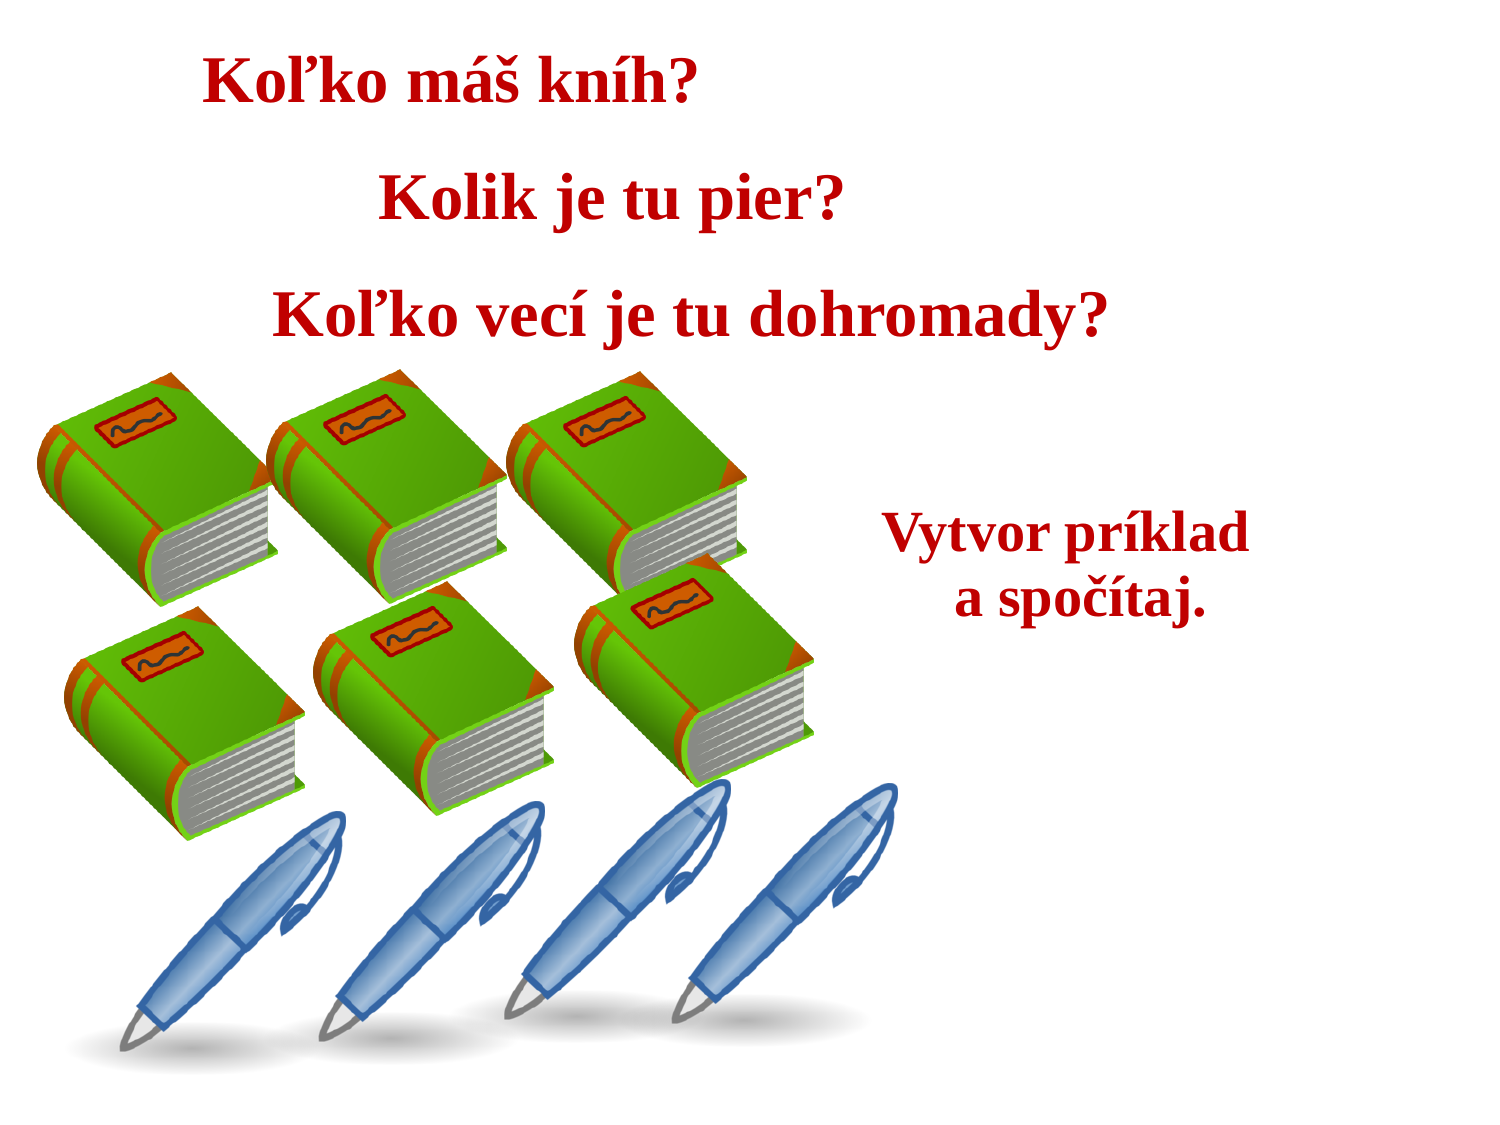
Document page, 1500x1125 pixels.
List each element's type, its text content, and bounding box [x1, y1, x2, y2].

picture [37, 369, 898, 1075]
text_box Vytvor príklad a spočítaj. [867, 492, 1383, 637]
text_box Koľko vecí je tu dohromady? [257, 269, 1500, 359]
text_box Koľko máš kníh? [187, 35, 1336, 125]
text_box Kolik je tu pier? [363, 152, 1337, 242]
